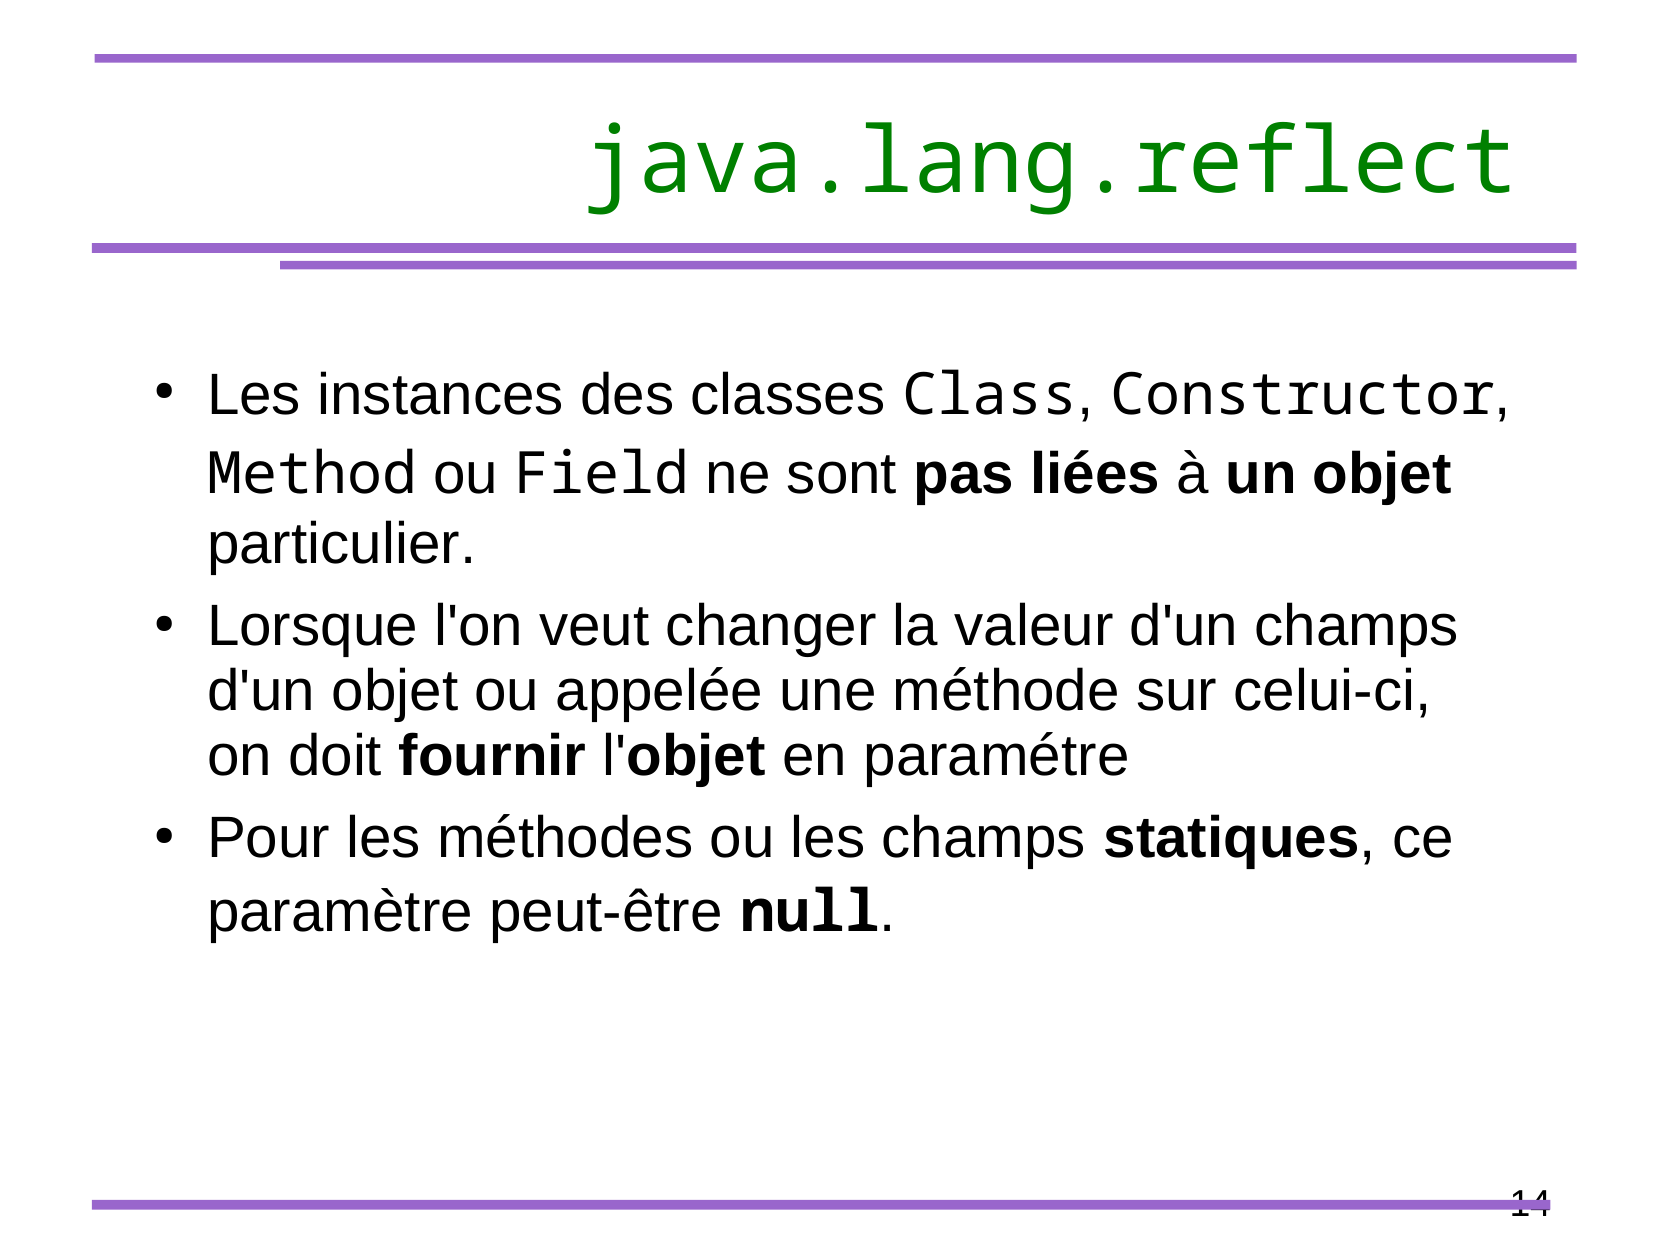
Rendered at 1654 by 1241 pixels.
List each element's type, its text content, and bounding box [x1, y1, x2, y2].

list Les instances des classes Class, Constructor, Method ou Field ne sont pas liées à un objet particulier. Lorsque l'on veut changer la valeur d'un champs d'un objet ou appelée une méthode sur celui-ci, on doit fournir l'objet en paramétre Pour les méthodes ou les champs statiques, ce paramètre peut-être null. [121, 344, 1534, 1142]
title java.lang.reflect [121, 42, 1534, 265]
